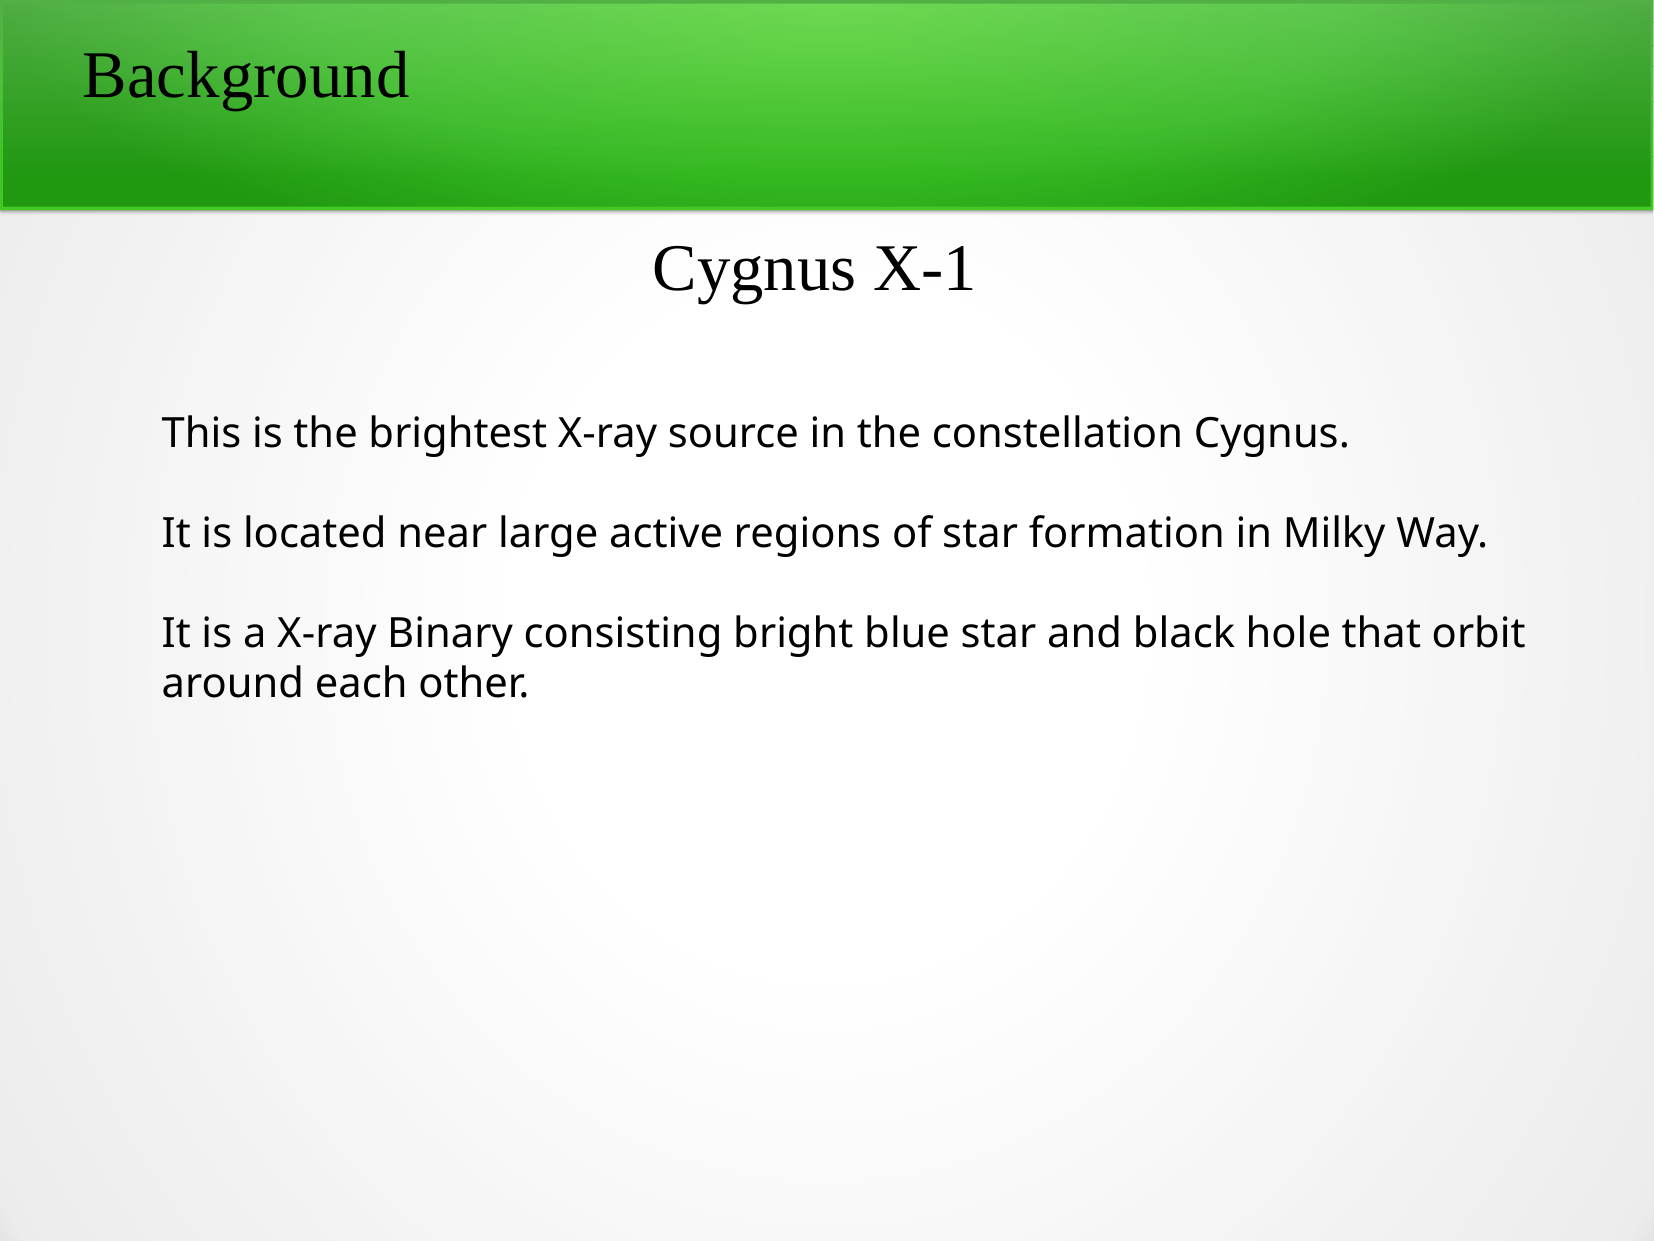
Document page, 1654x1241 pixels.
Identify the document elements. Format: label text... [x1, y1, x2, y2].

text_box Cygnus X-1 [652, 231, 1008, 306]
title Background [82, 31, 1571, 119]
list [84, 507, 812, 1063]
text_box This is the brightest X-ray source in the constellation Cygnus. It is located near large active regions of star formation in Milky Way. It is a X-ray Binary consisting bright blue star and black hole that orbit around each other. [146, 248, 1556, 371]
